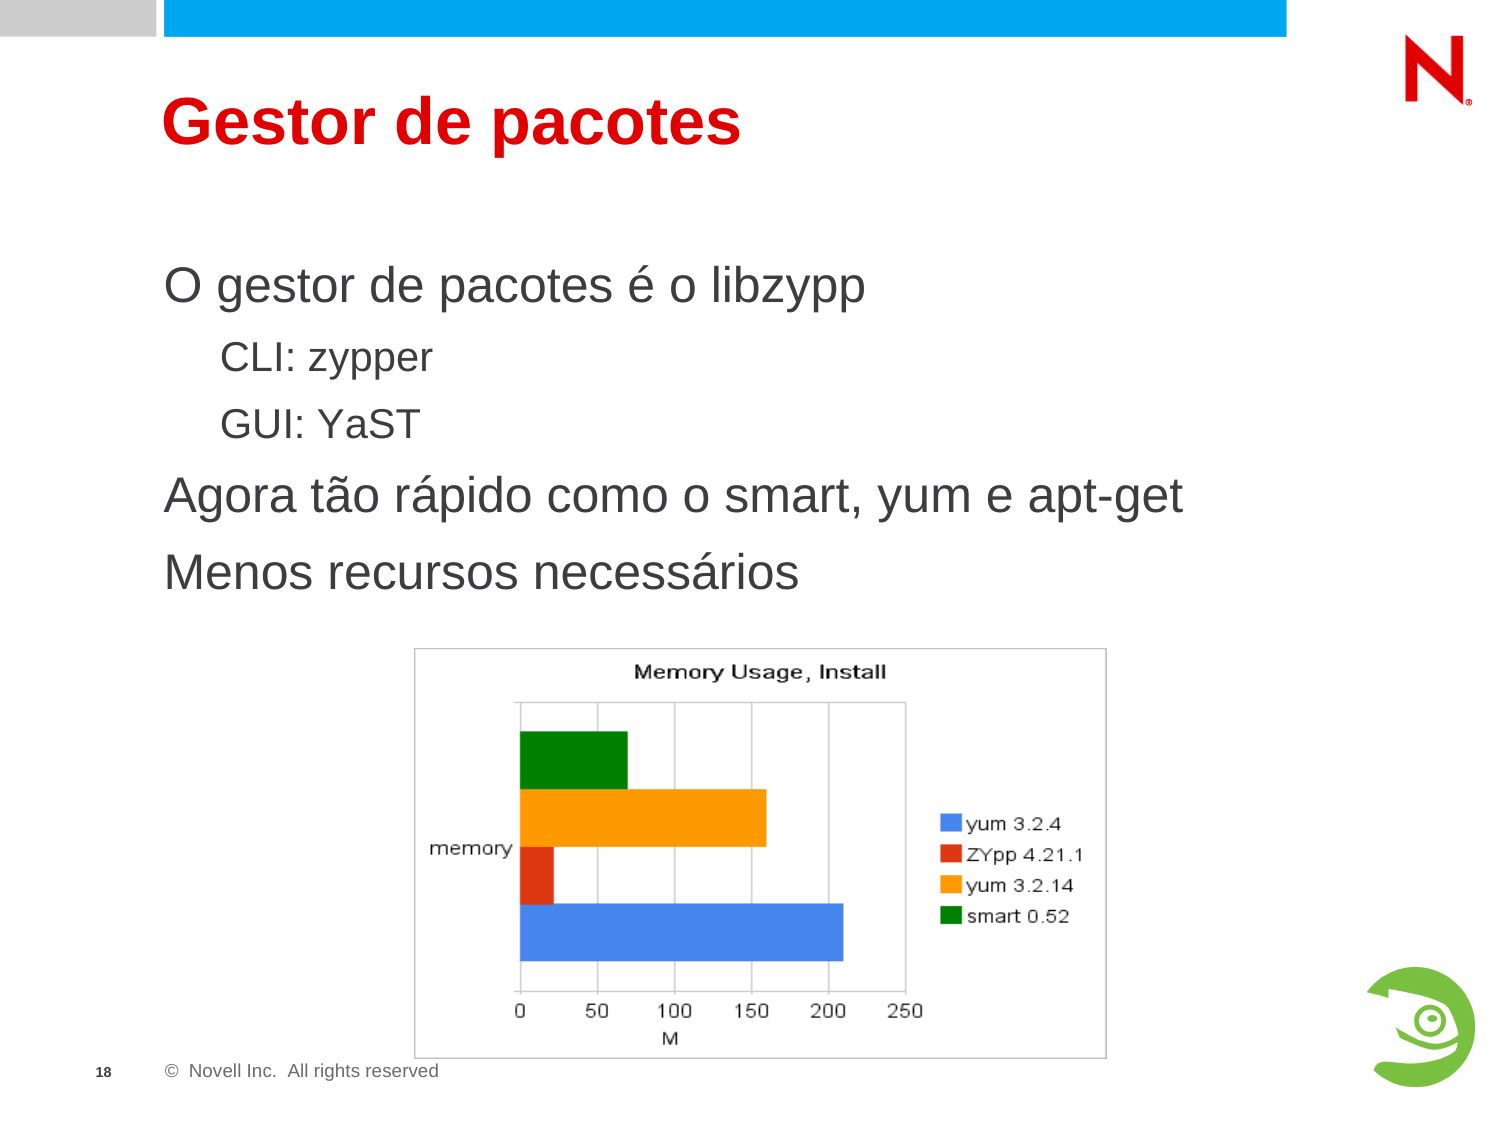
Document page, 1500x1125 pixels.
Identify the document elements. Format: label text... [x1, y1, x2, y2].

picture [1403, 32, 1473, 107]
picture [414, 648, 1107, 1059]
title Gestor de pacotes [161, 41, 1383, 205]
list O gestor de pacotes é o libzypp CLI: zypper GUI: YaST Agora tão rápido como o smart, yum e apt-get Menos recursos necessários [163, 254, 1404, 986]
picture [1355, 967, 1475, 1087]
